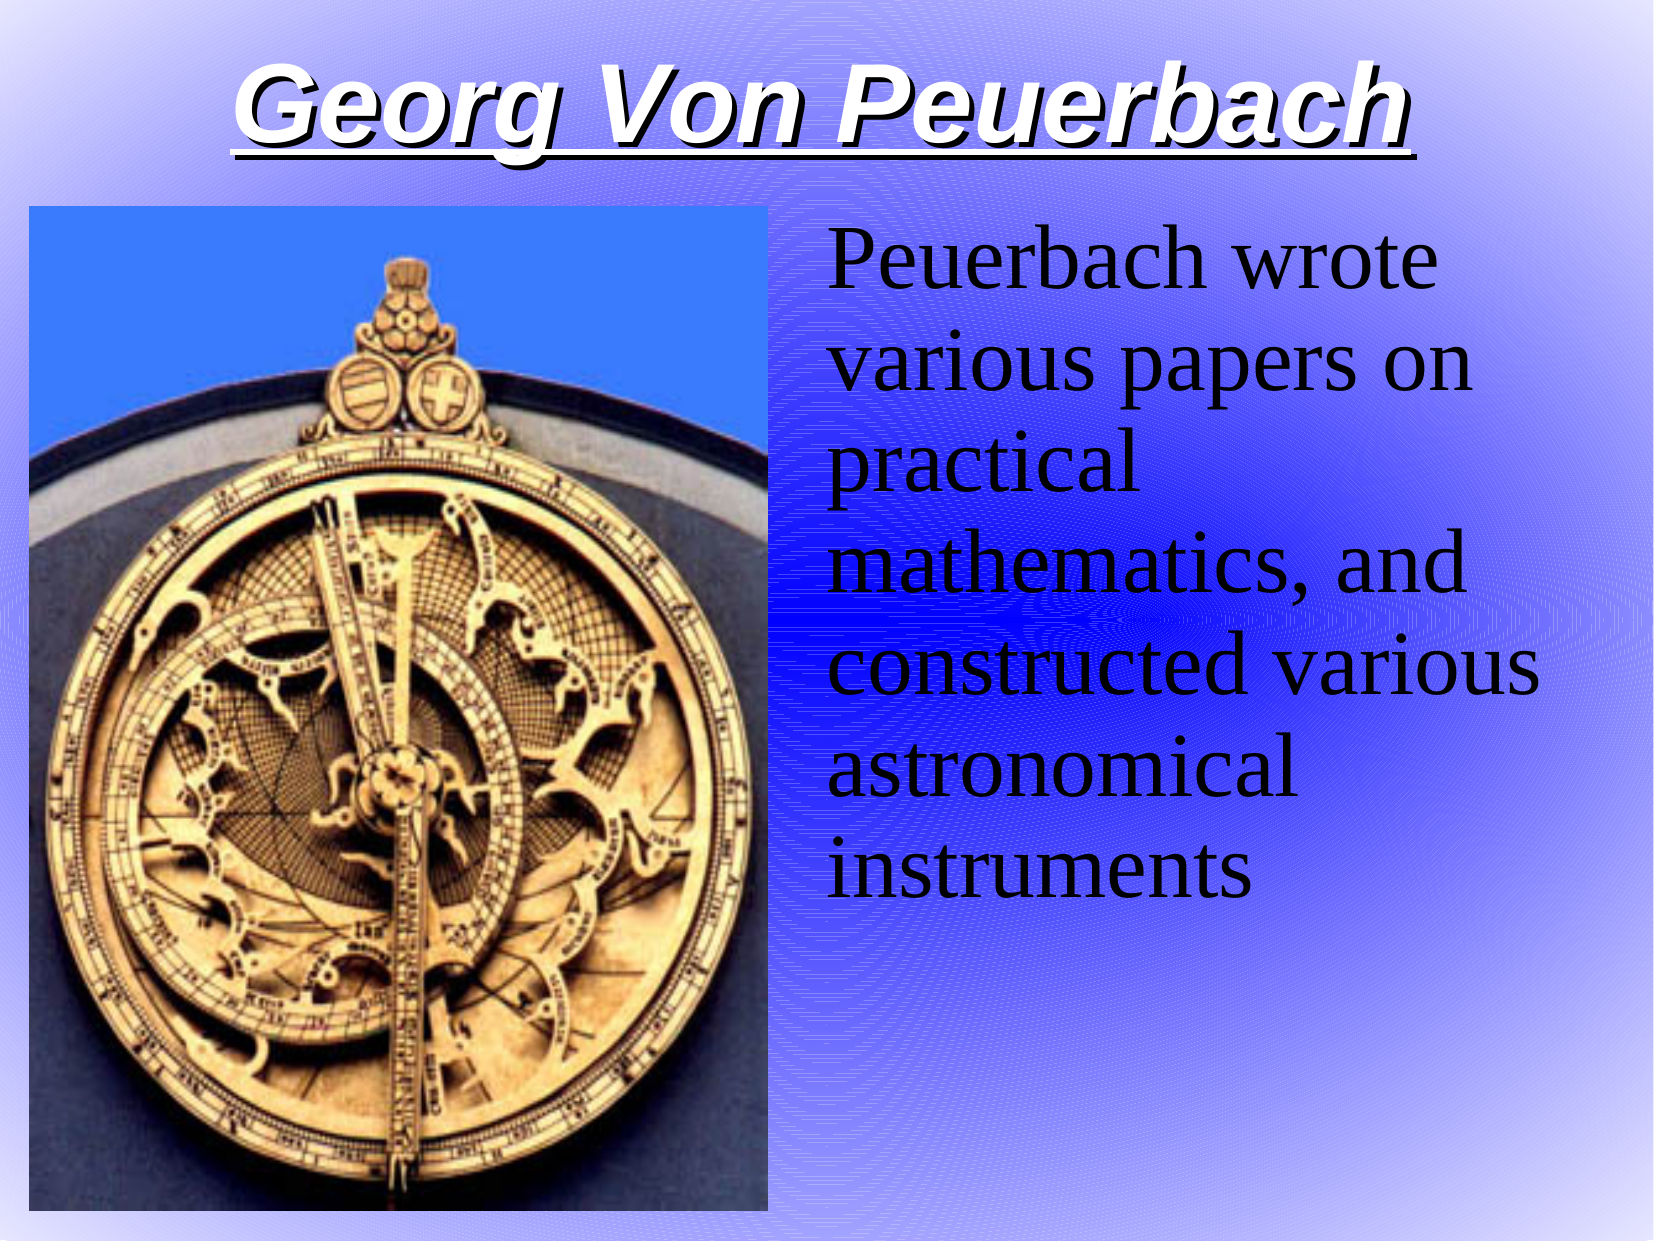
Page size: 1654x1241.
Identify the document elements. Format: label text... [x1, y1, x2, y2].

list Peuerbach wrote various papers on practical mathematics, and constructed various astronomical instruments [826, 206, 1625, 1211]
picture [29, 206, 768, 1211]
title Georg Von Peuerbach [76, 7, 1565, 200]
